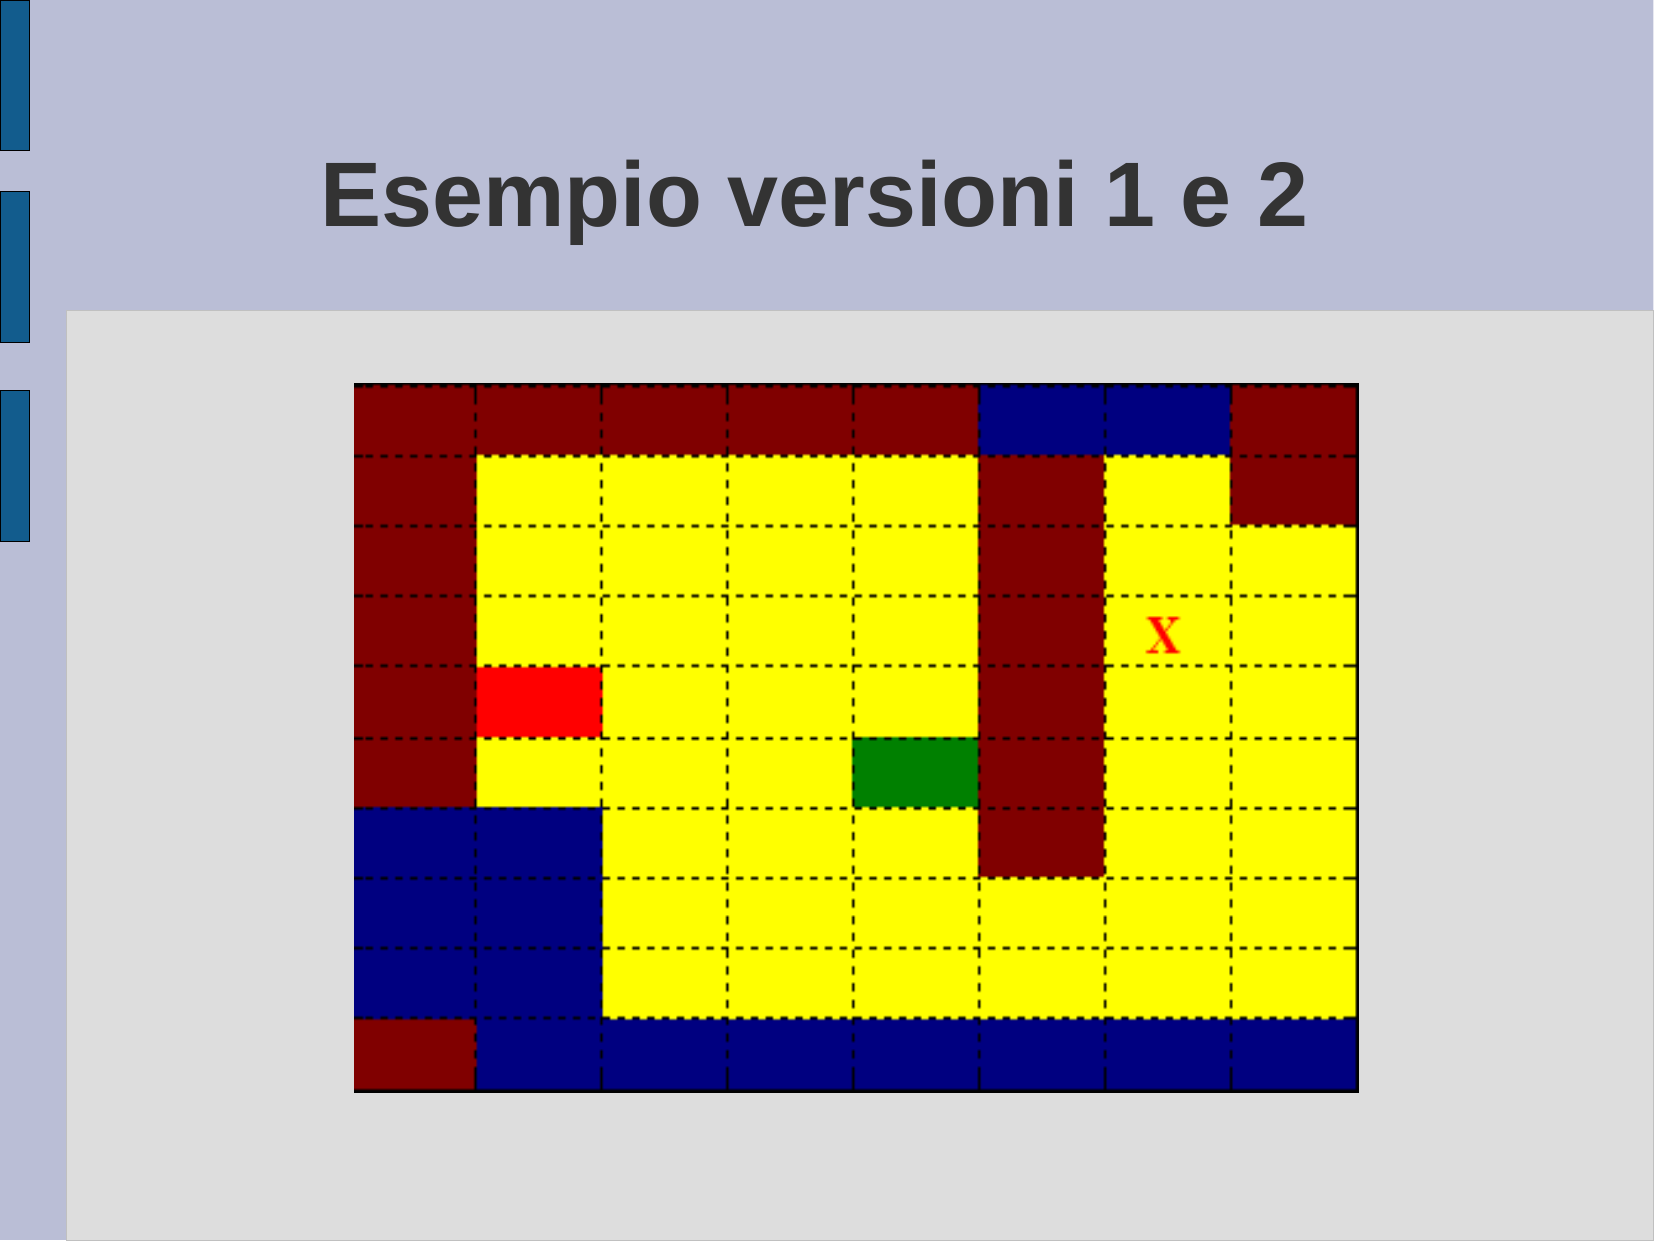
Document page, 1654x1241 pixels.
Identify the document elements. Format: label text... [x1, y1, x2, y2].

title Esempio versioni 1 e 2 [121, 91, 1534, 299]
picture [354, 383, 1359, 1093]
